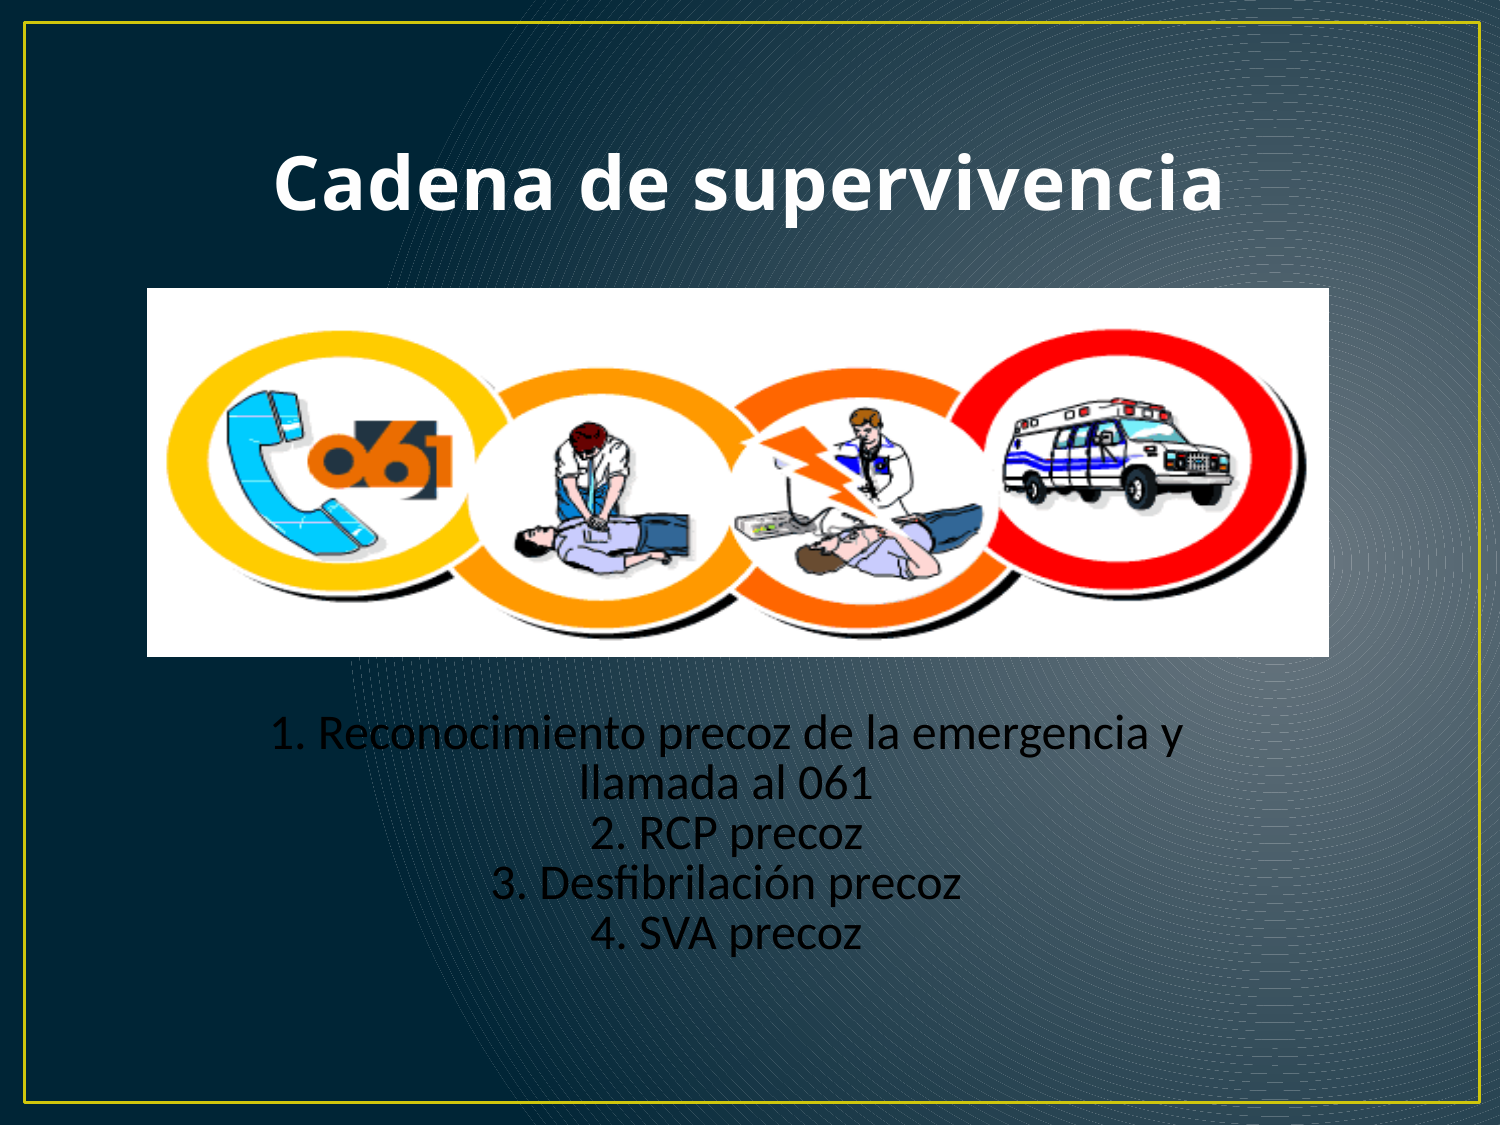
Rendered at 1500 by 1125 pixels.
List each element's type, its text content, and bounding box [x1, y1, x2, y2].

picture [148, 288, 1329, 657]
title Cadena de supervivencia [75, 45, 1426, 233]
text_box 1. Reconocimiento precoz de la emergencia y llamada al 061 2. RCP precoz 3. Desfibrilación precoz 4. SVA precoz [183, 704, 1270, 1023]
